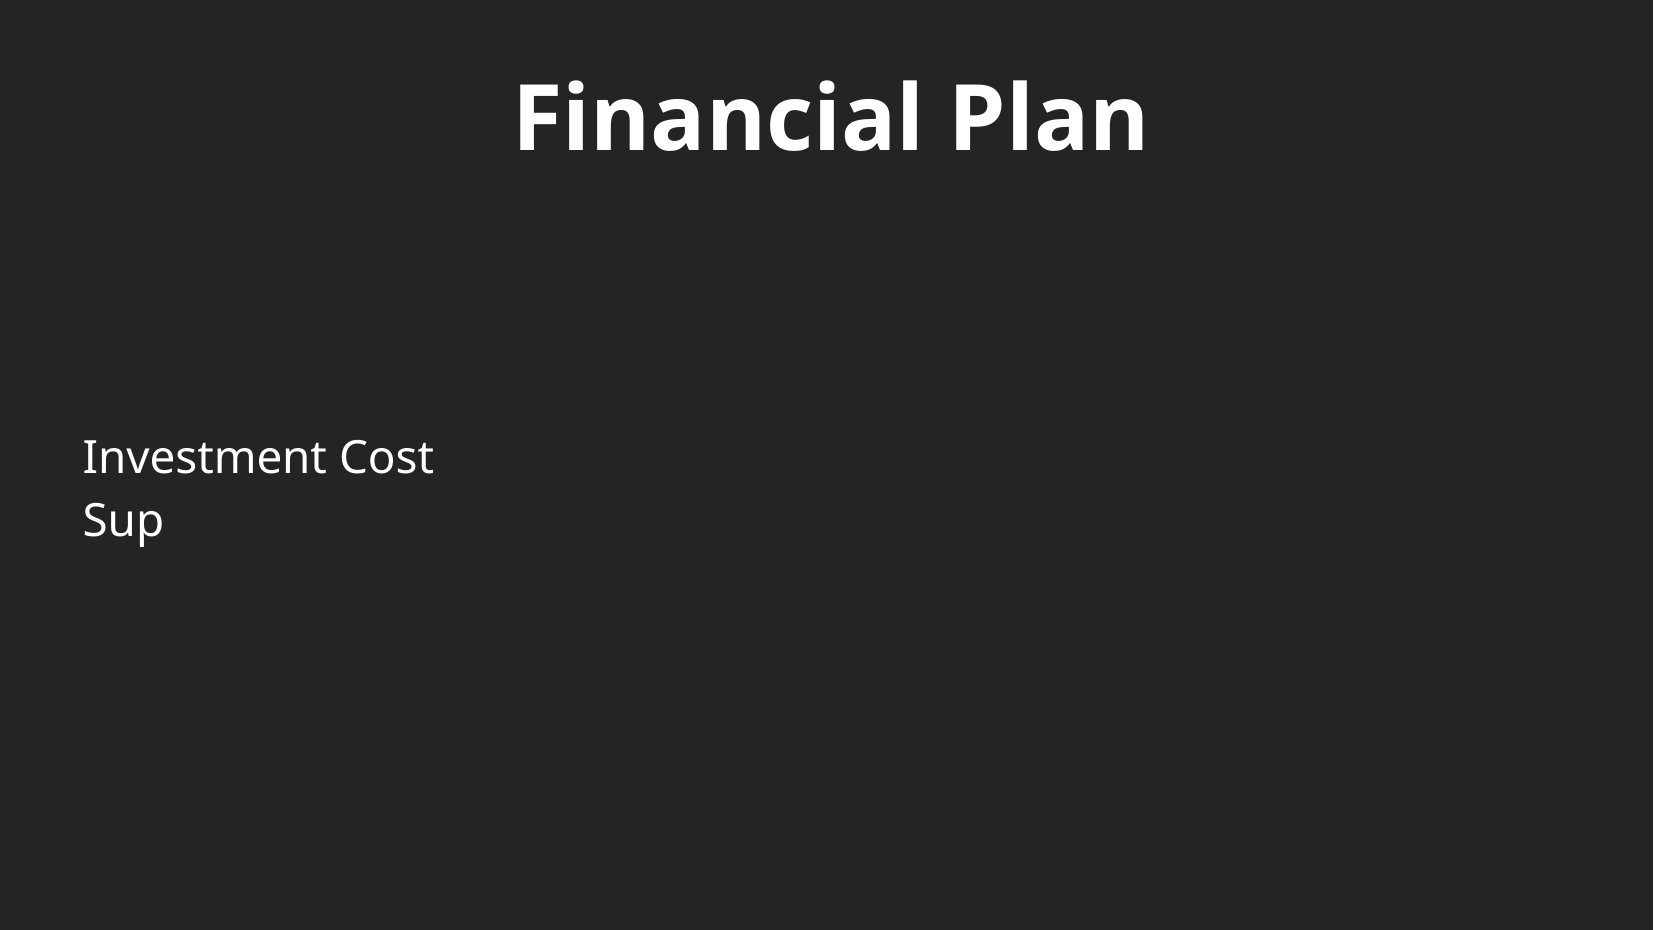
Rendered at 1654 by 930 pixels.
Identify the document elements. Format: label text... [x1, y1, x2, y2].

subtitle Investment Cost Sup [82, 217, 1571, 757]
title Financial Plan [87, 37, 1576, 193]
